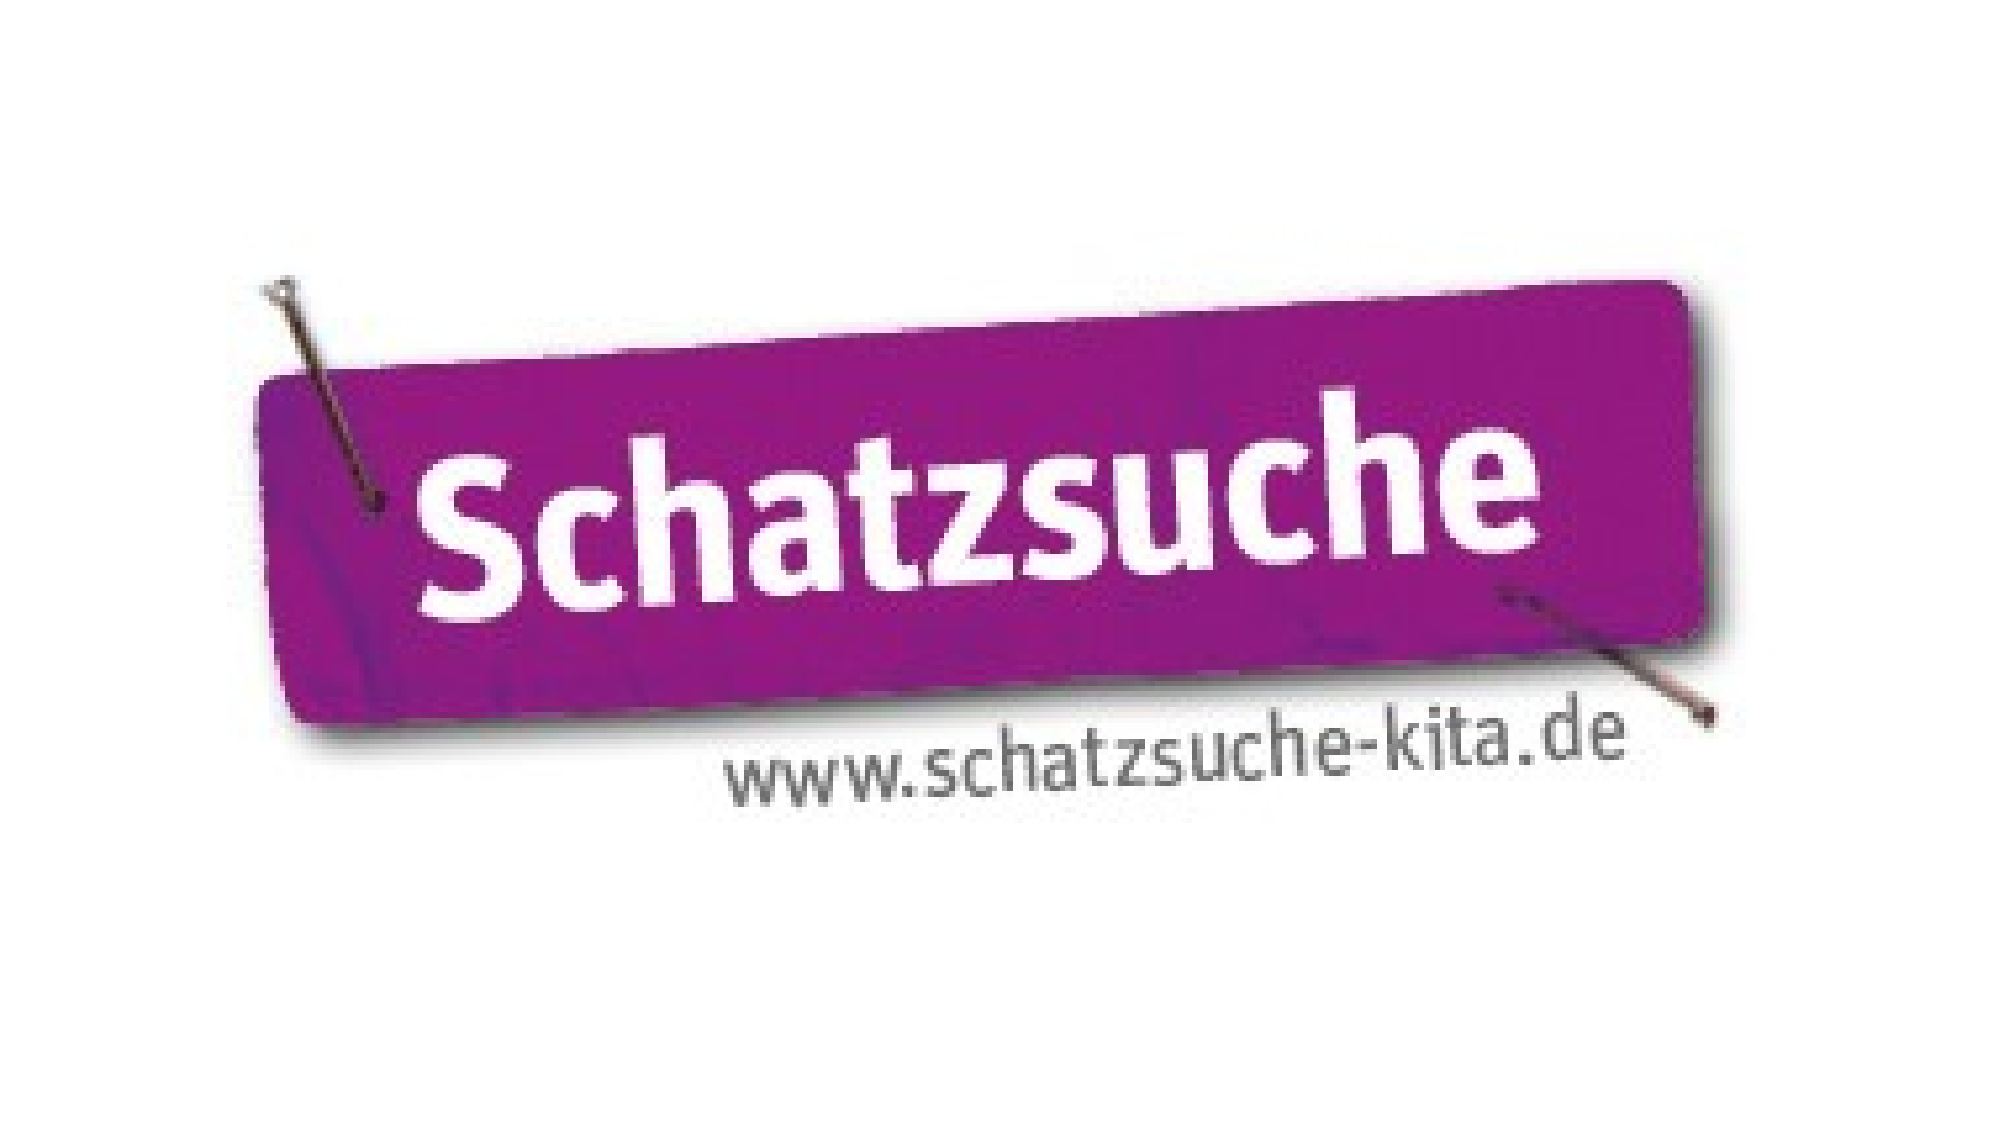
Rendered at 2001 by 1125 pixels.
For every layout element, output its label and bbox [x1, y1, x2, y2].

picture [143, 64, 1857, 1061]
